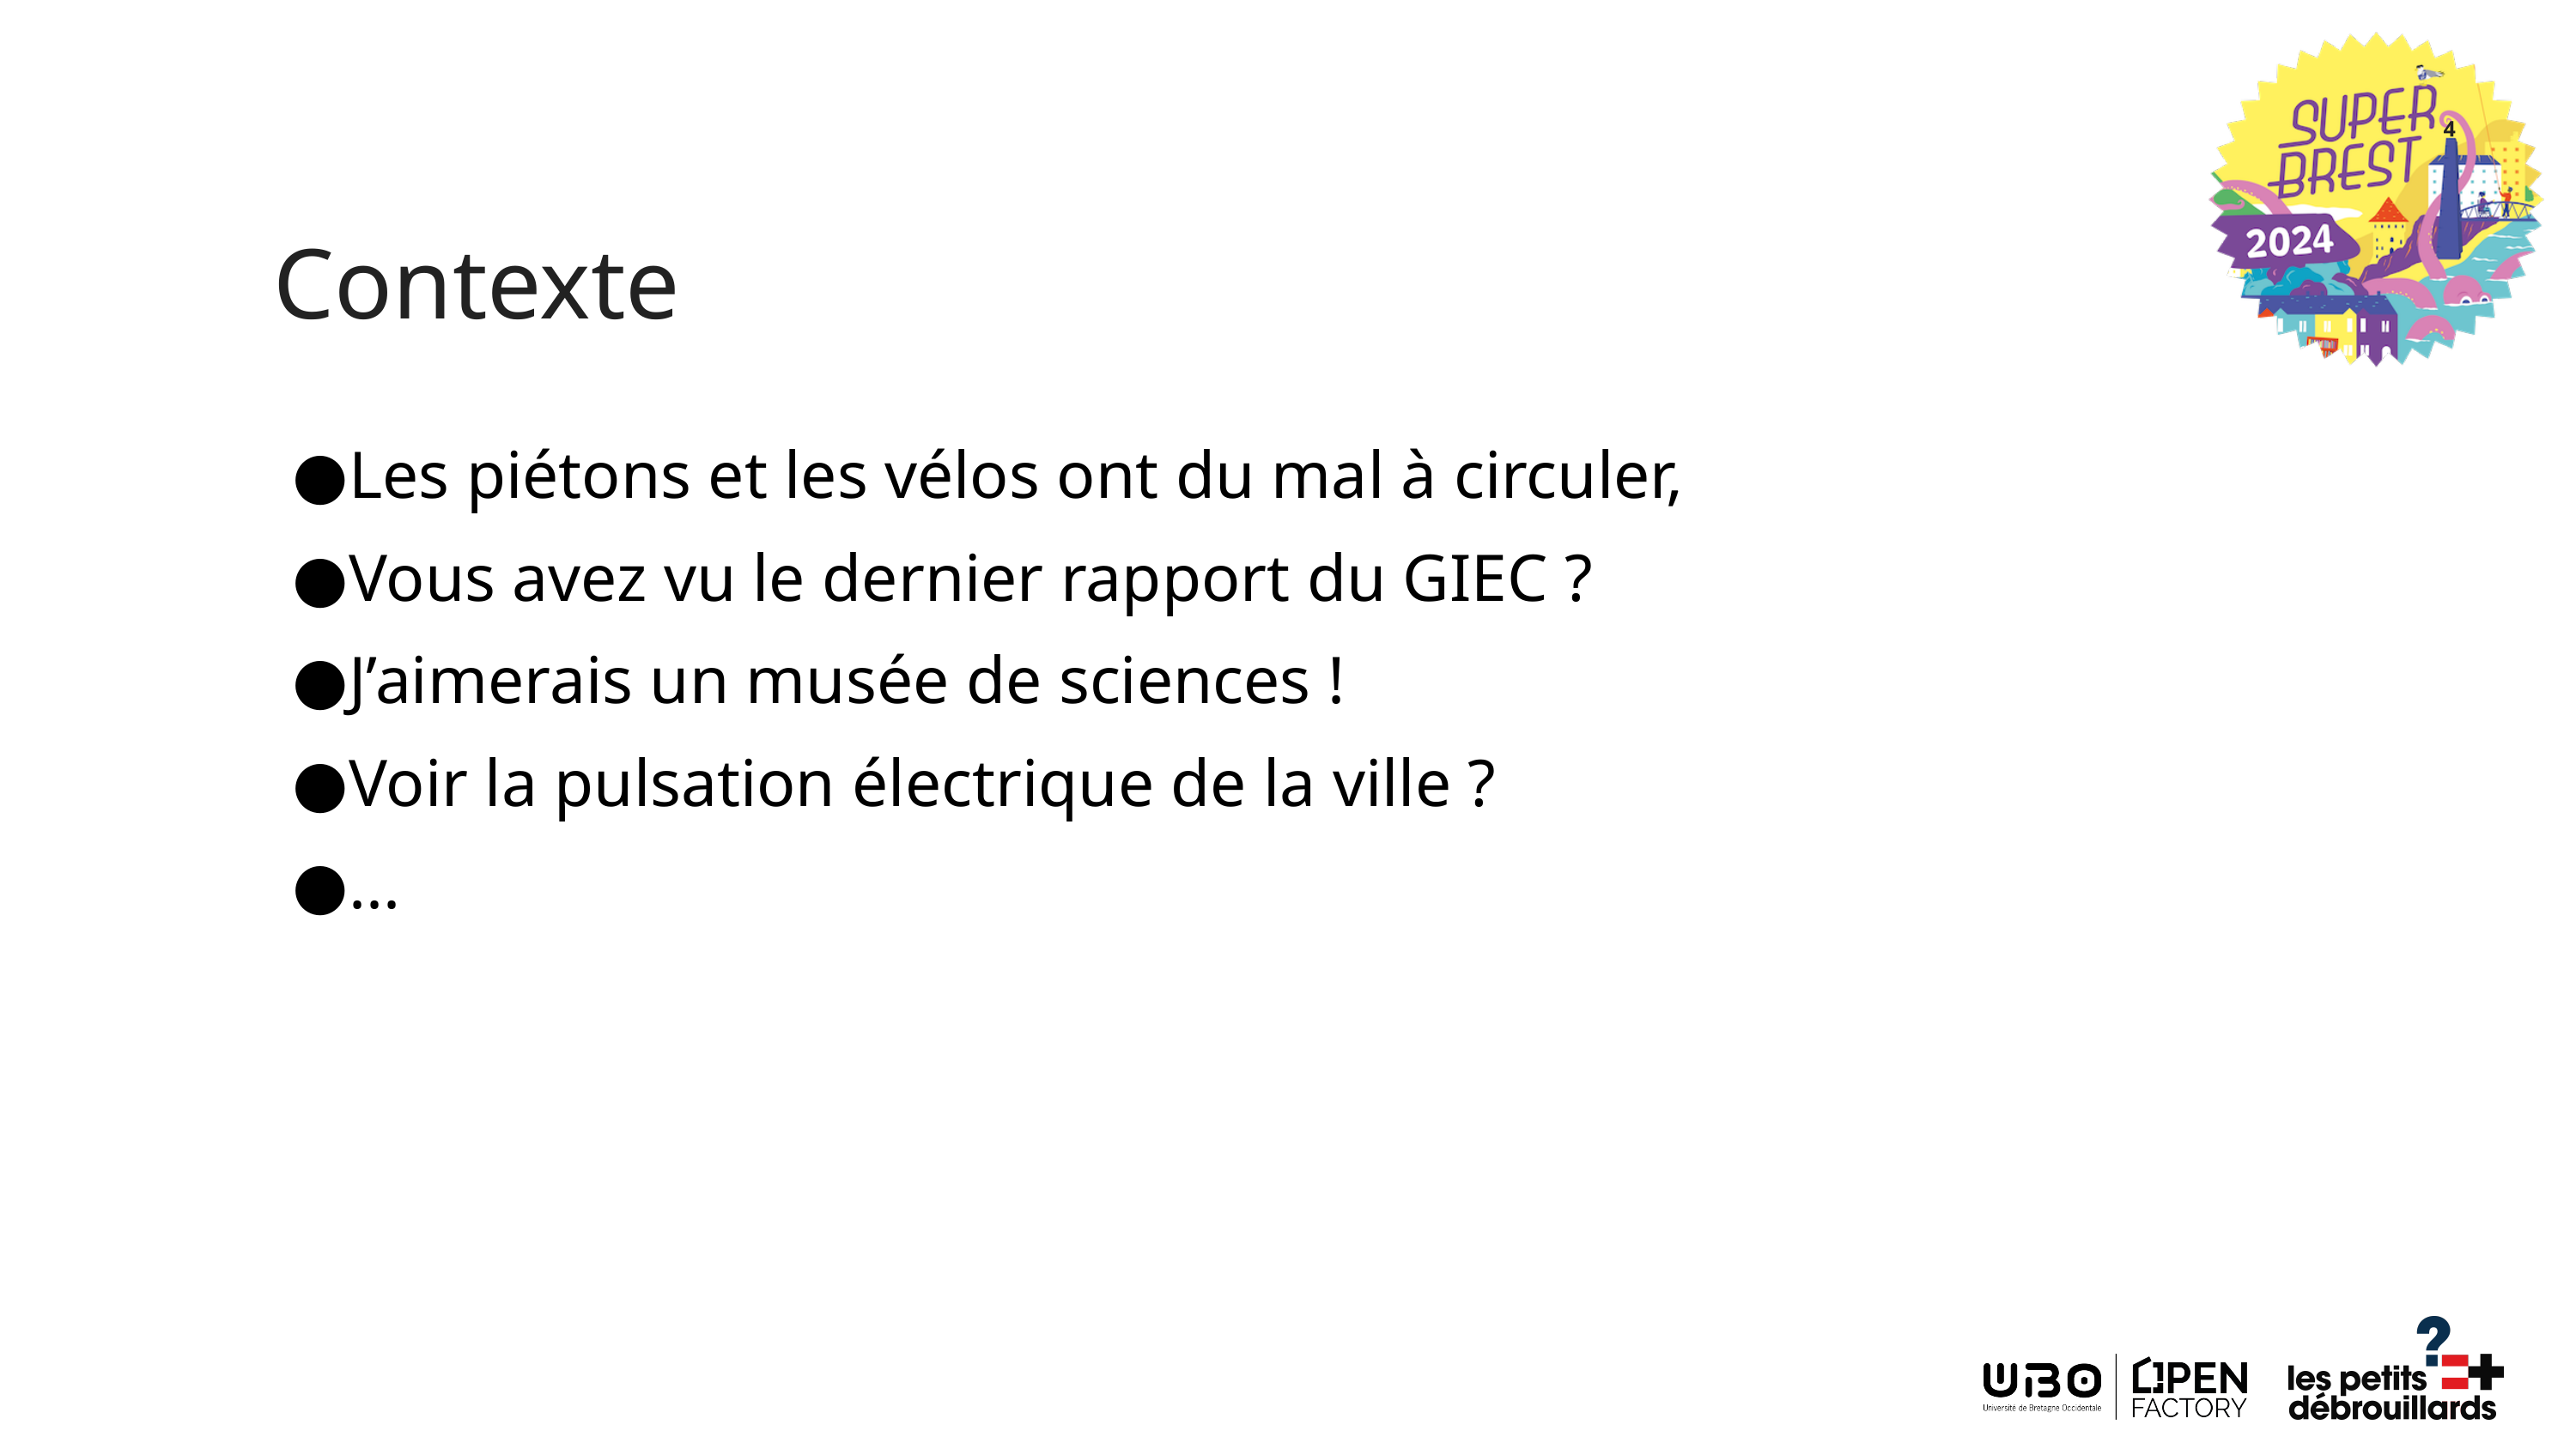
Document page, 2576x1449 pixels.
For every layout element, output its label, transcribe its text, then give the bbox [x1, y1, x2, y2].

slide_number <numéro> [2307, 93, 2456, 145]
title Contexte [273, 217, 1741, 434]
picture [2288, 1316, 2504, 1420]
list Les piétons et les vélos ont du mal à circuler, Vous avez vu le dernier rapport du GIEC ? J’aimerais un musée de sciences ! Voir la pulsation électrique de la ville ? ... [275, 433, 2188, 1122]
picture [2176, 0, 2576, 400]
picture [1984, 1354, 2247, 1420]
